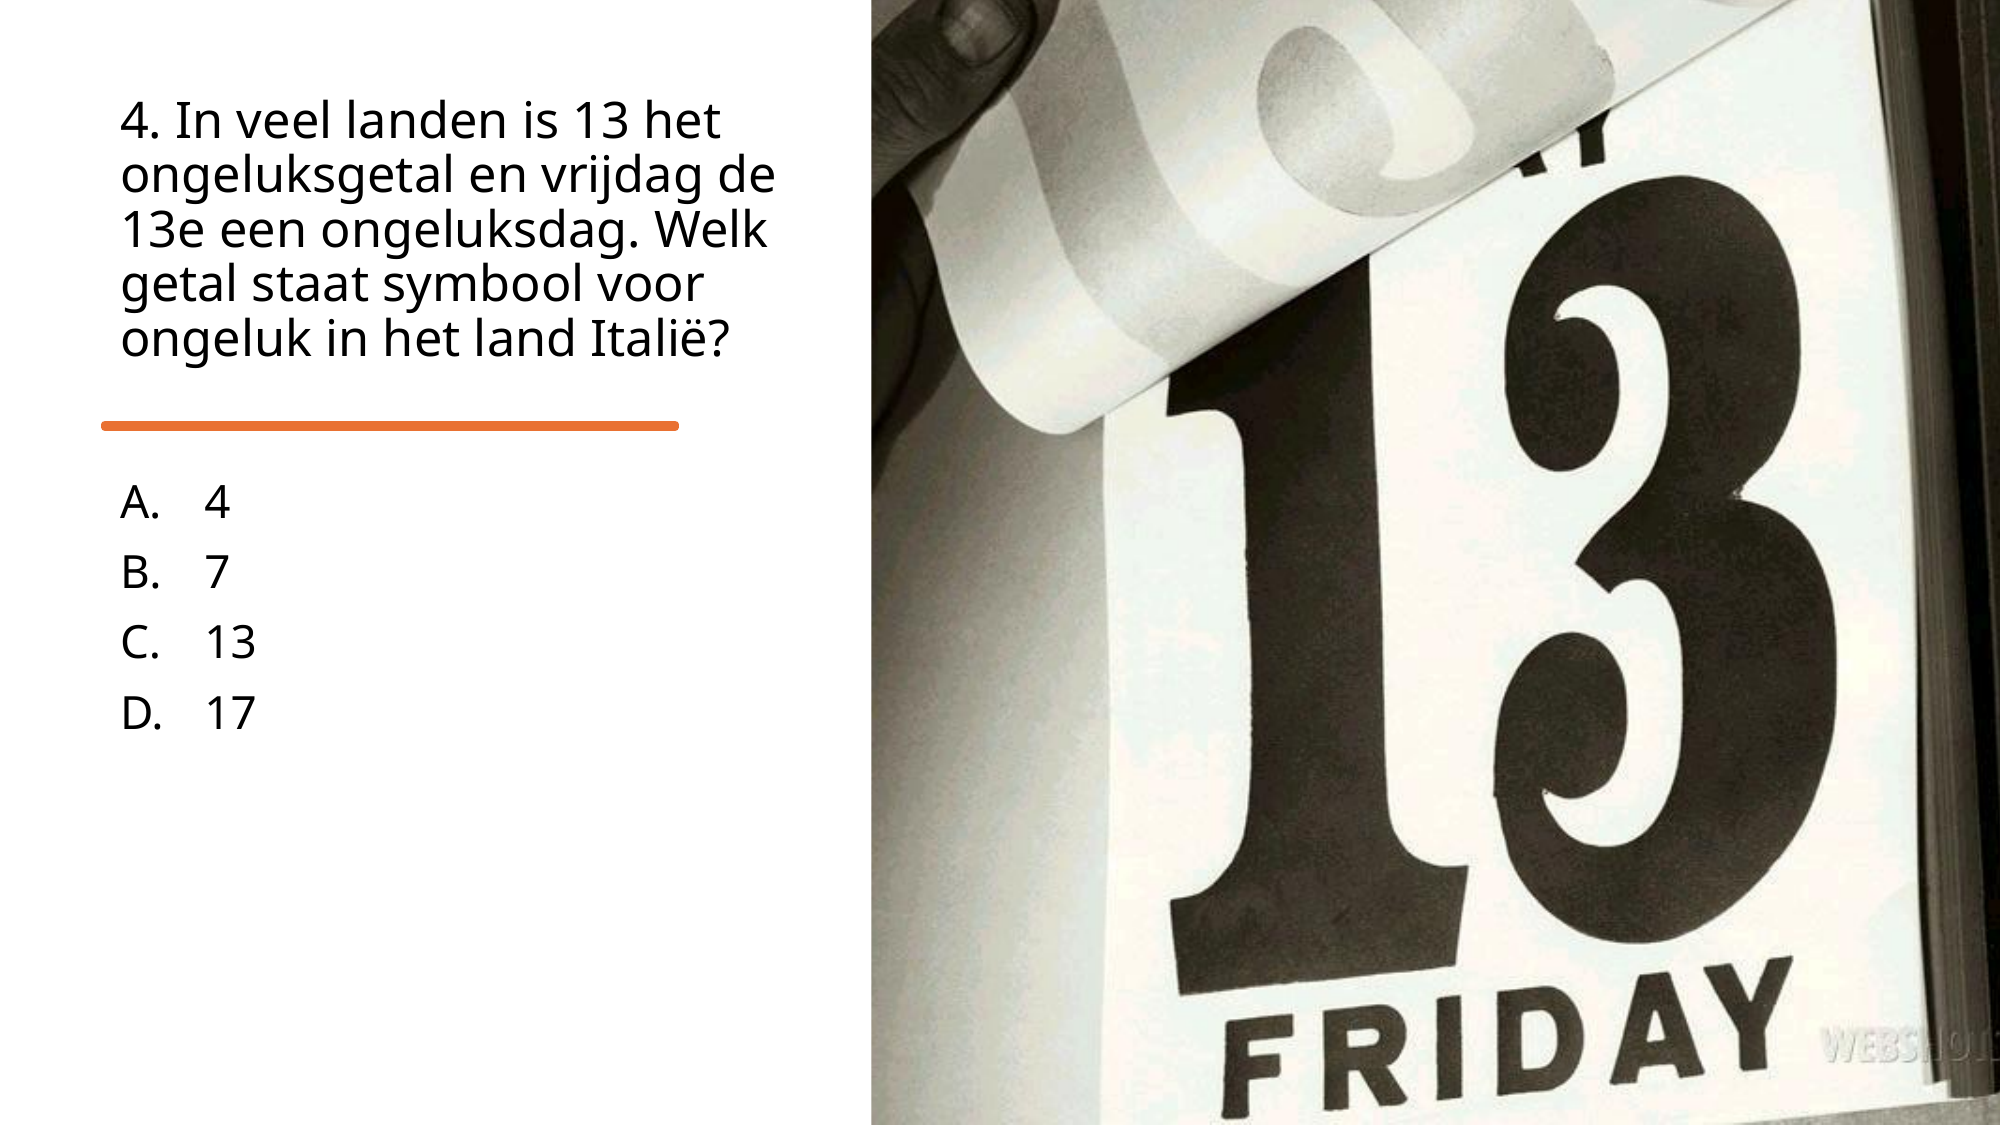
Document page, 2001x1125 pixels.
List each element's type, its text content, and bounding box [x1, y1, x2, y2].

title 4. In veel landen is 13 het ongeluksgetal en vrijdag de 13e een ongeluksdag. Welk getal staat symbool voor ongeluk in het land Italië? [105, 53, 822, 375]
text_box [0, 0, 871, 1125]
picture [871, 0, 2000, 1125]
list 4 7 13 17 [105, 471, 802, 1016]
